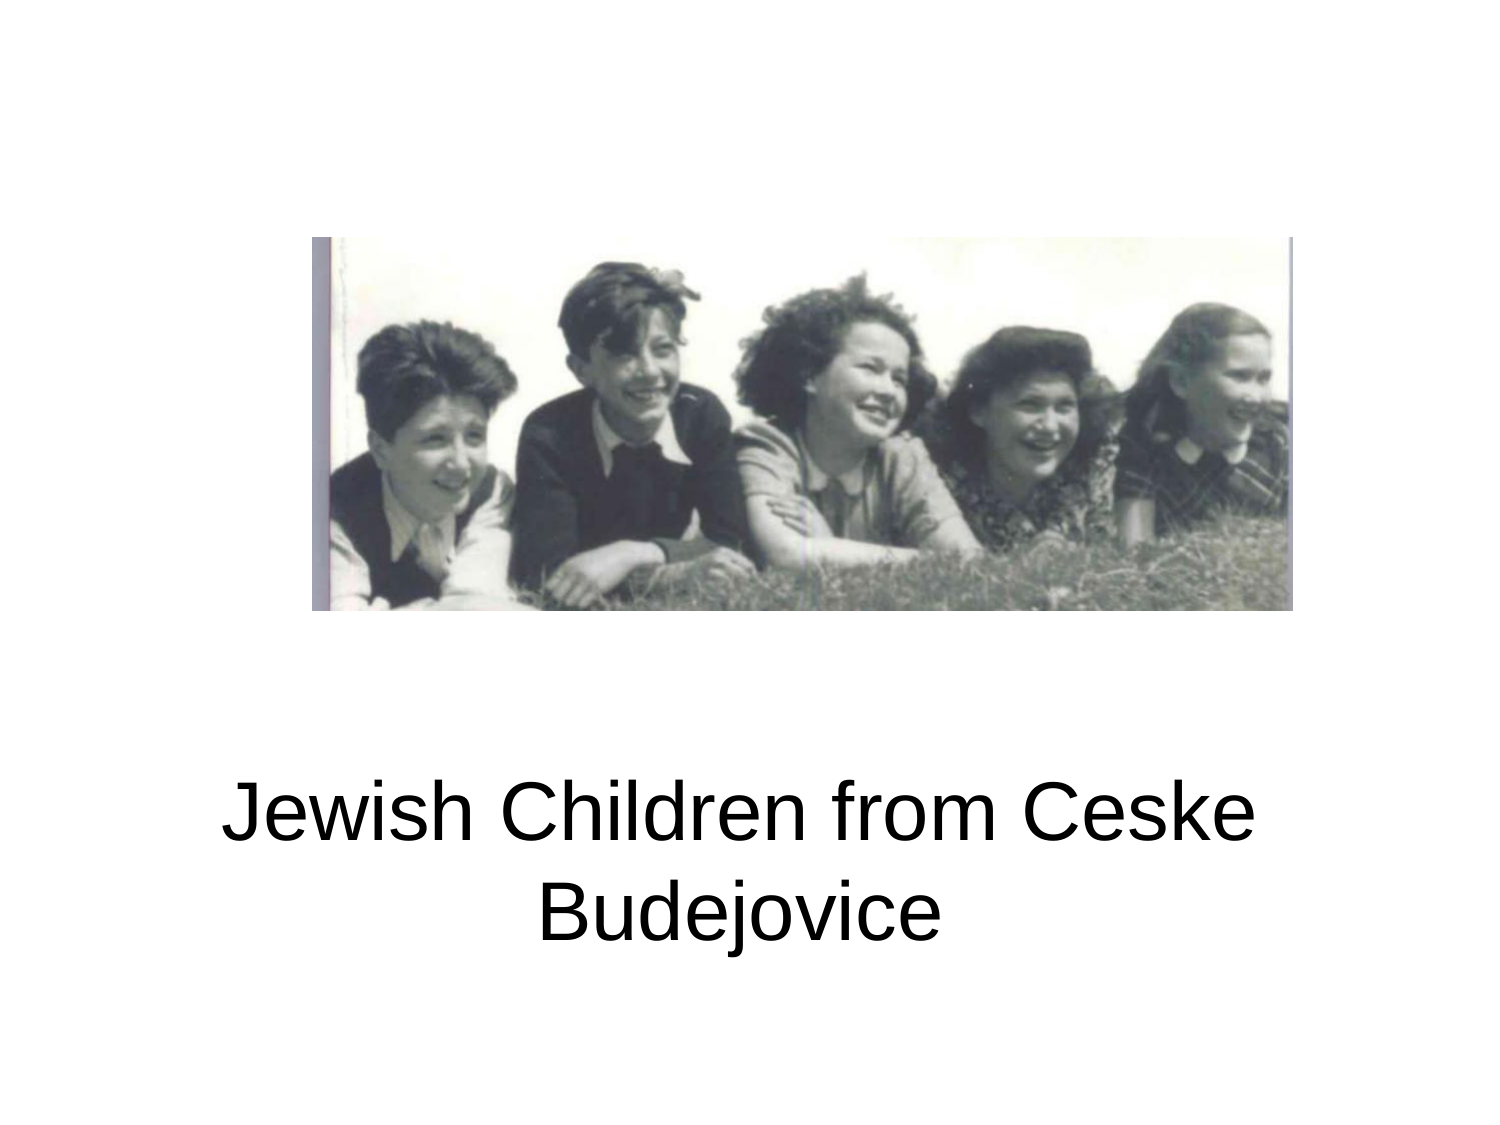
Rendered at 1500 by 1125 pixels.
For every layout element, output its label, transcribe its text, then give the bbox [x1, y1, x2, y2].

picture [312, 237, 1293, 611]
title Jewish Children from Ceske Budejovice [64, 763, 1415, 951]
